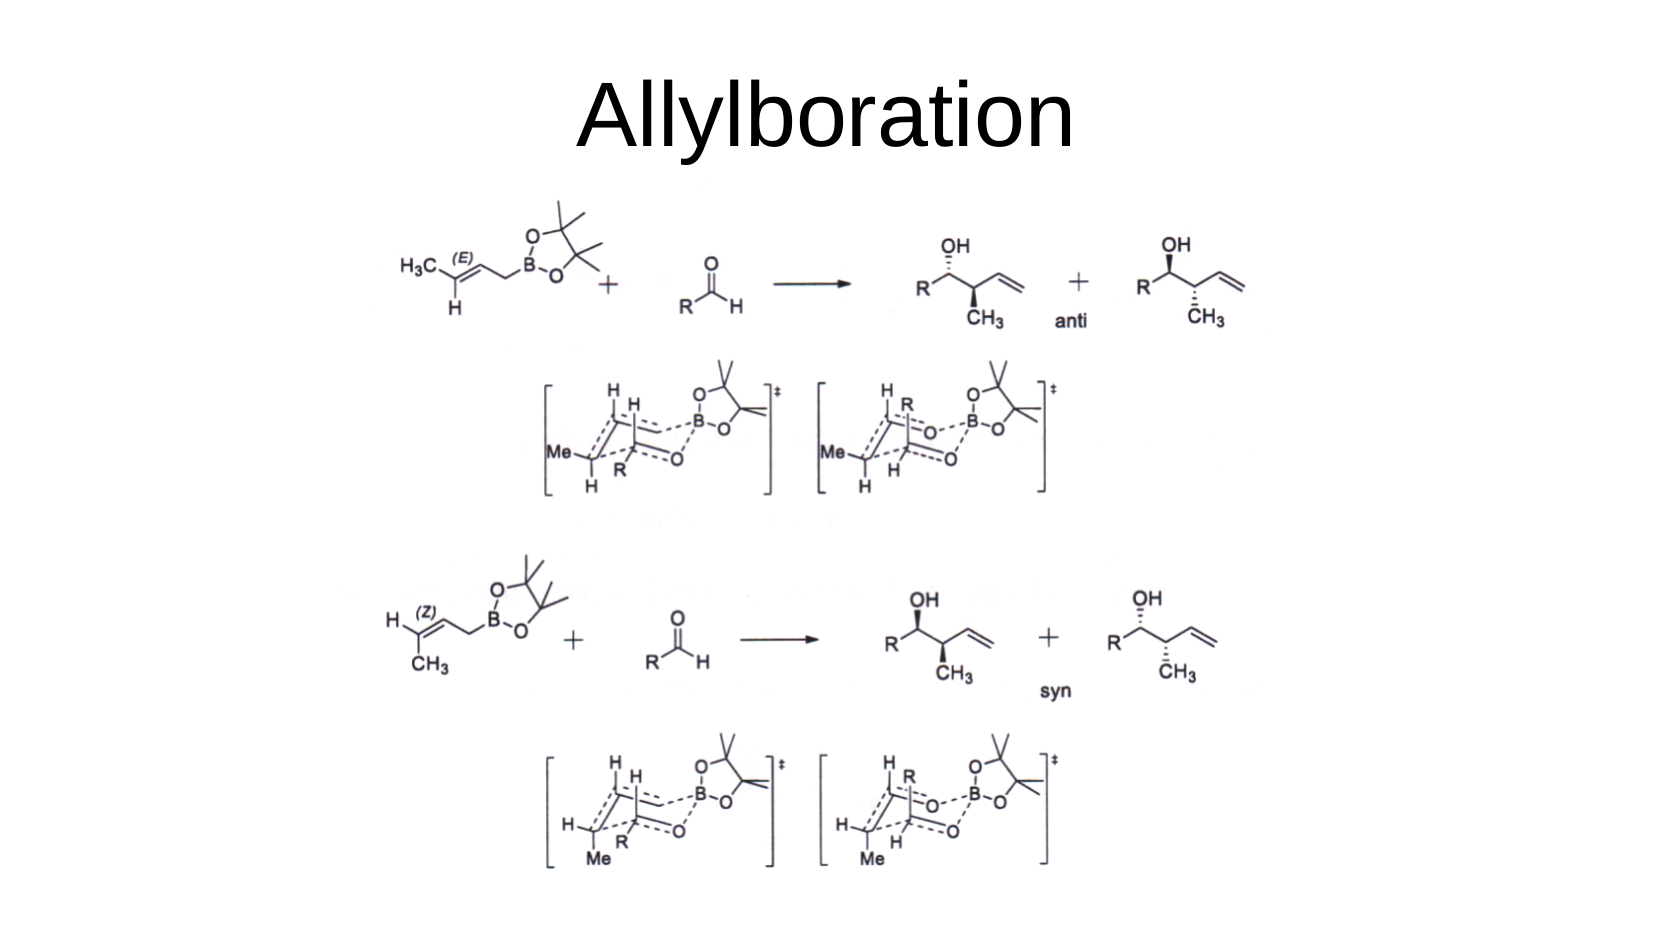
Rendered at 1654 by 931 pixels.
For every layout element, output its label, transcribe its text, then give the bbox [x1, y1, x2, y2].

picture [307, 177, 1270, 886]
title Allylboration [82, 37, 1571, 193]
